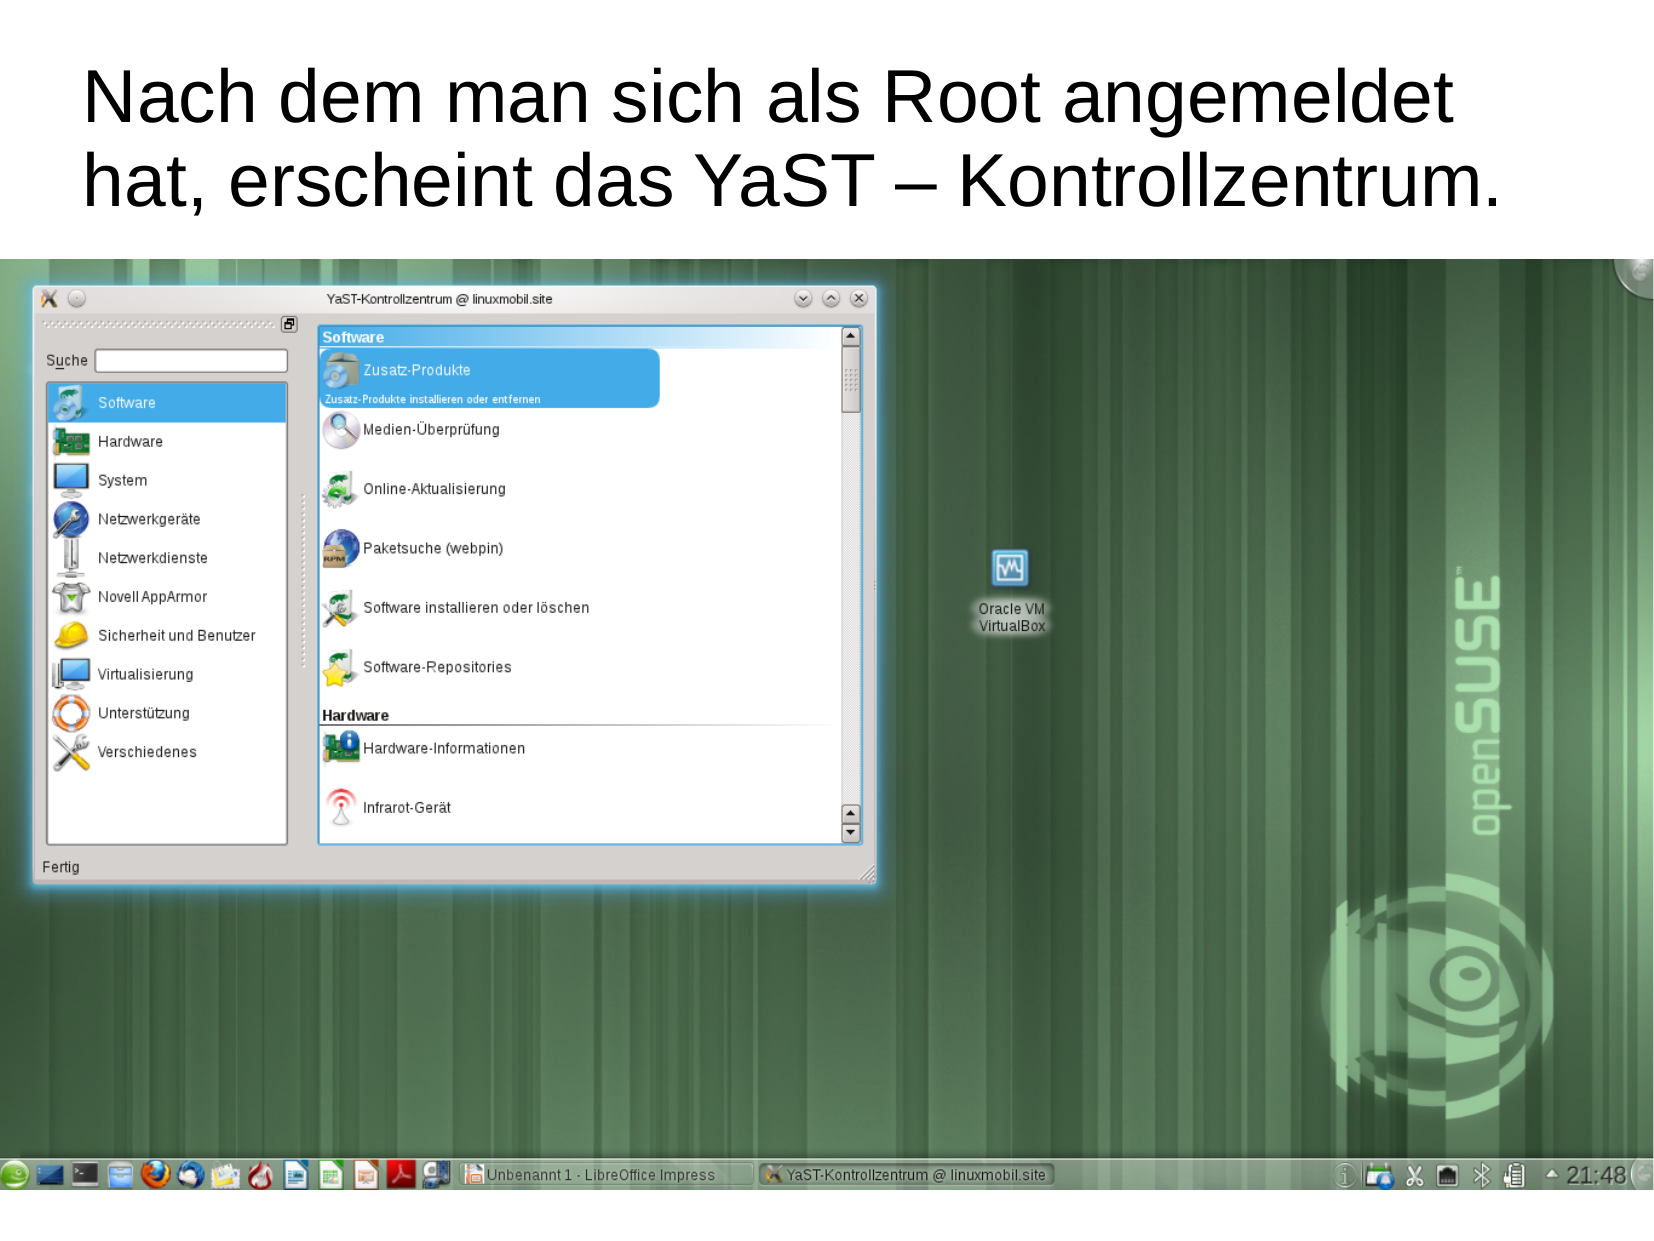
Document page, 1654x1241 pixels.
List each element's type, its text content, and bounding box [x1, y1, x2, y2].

title Nach dem man sich als Root angemeldet hat, erscheint das YaST – Kontrollzentrum. [82, 54, 1571, 223]
picture [0, 259, 1654, 1190]
